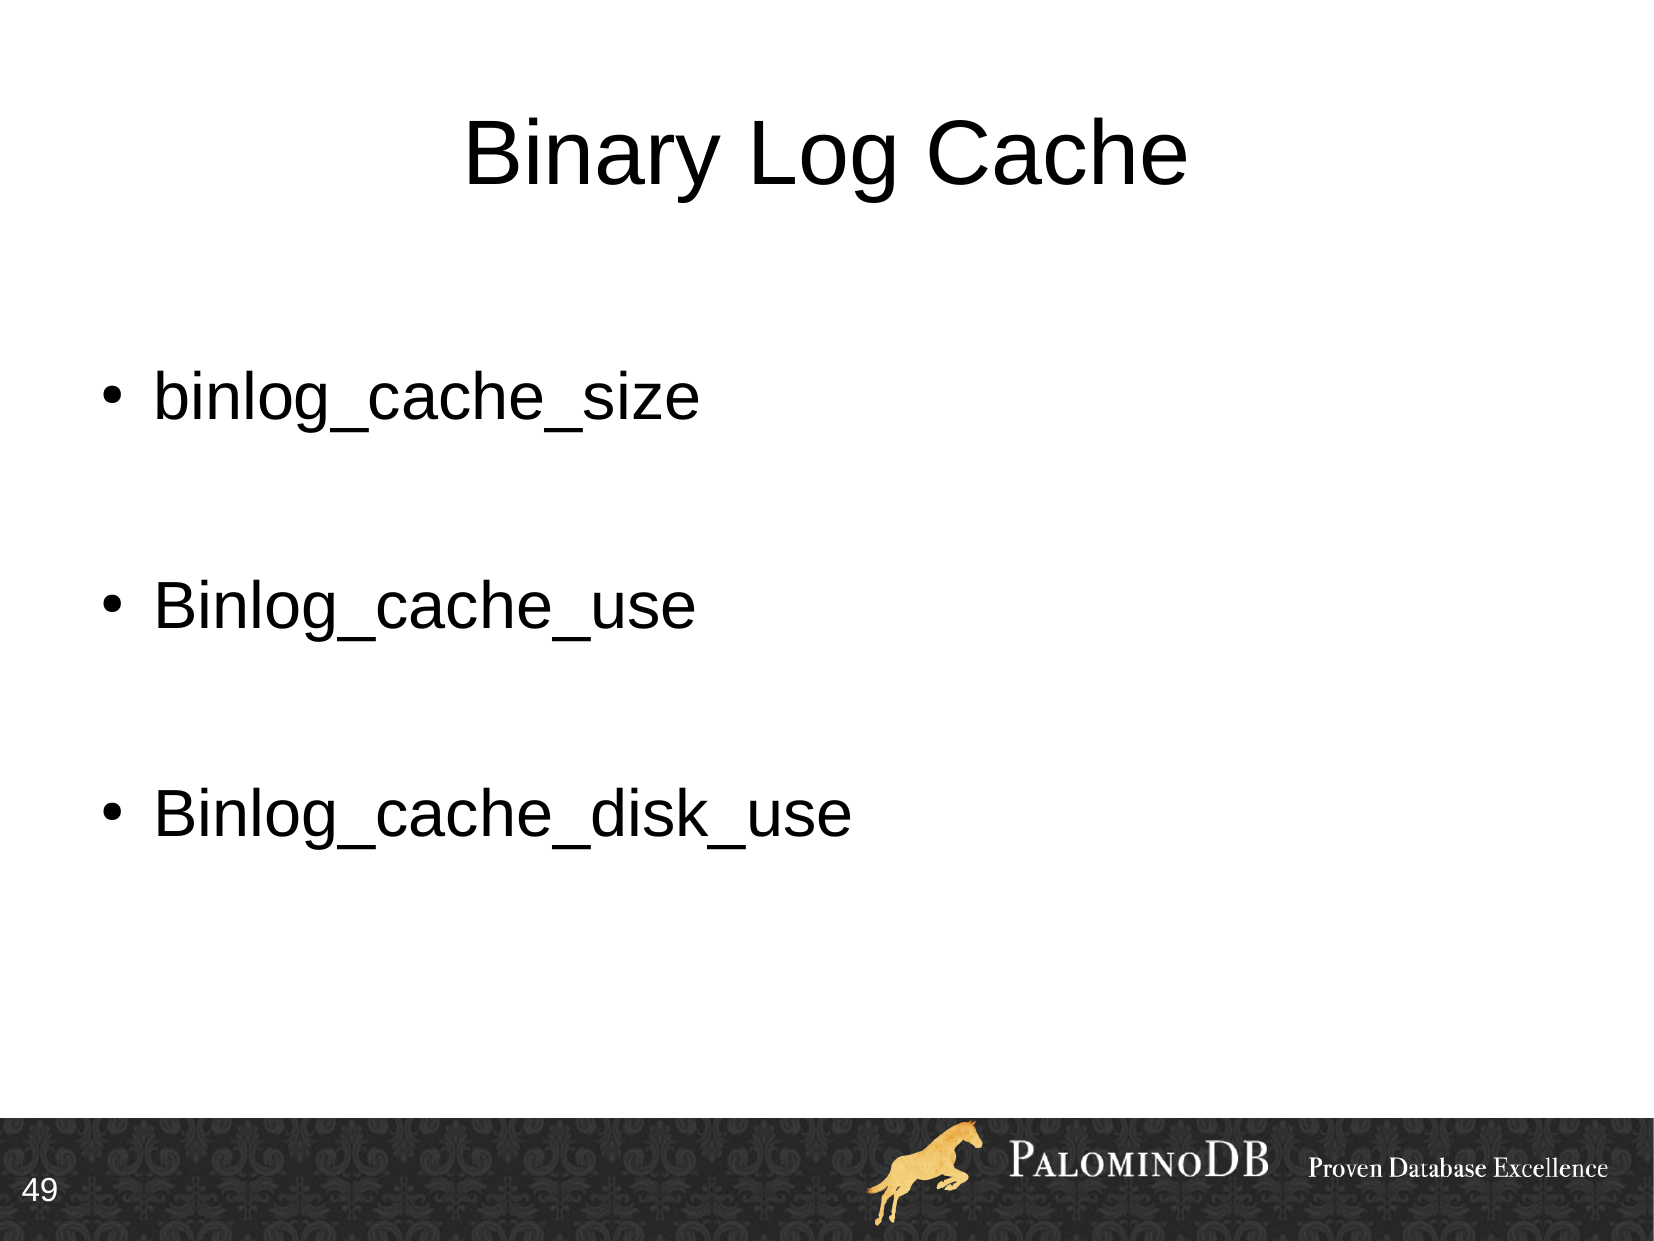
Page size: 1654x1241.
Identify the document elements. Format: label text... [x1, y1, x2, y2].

picture [0, 1118, 1654, 1241]
list binlog_cache_size Binlog_cache_use Binlog_cache_disk_use [82, 254, 1571, 1182]
title Binary Log Cache [82, 49, 1571, 254]
